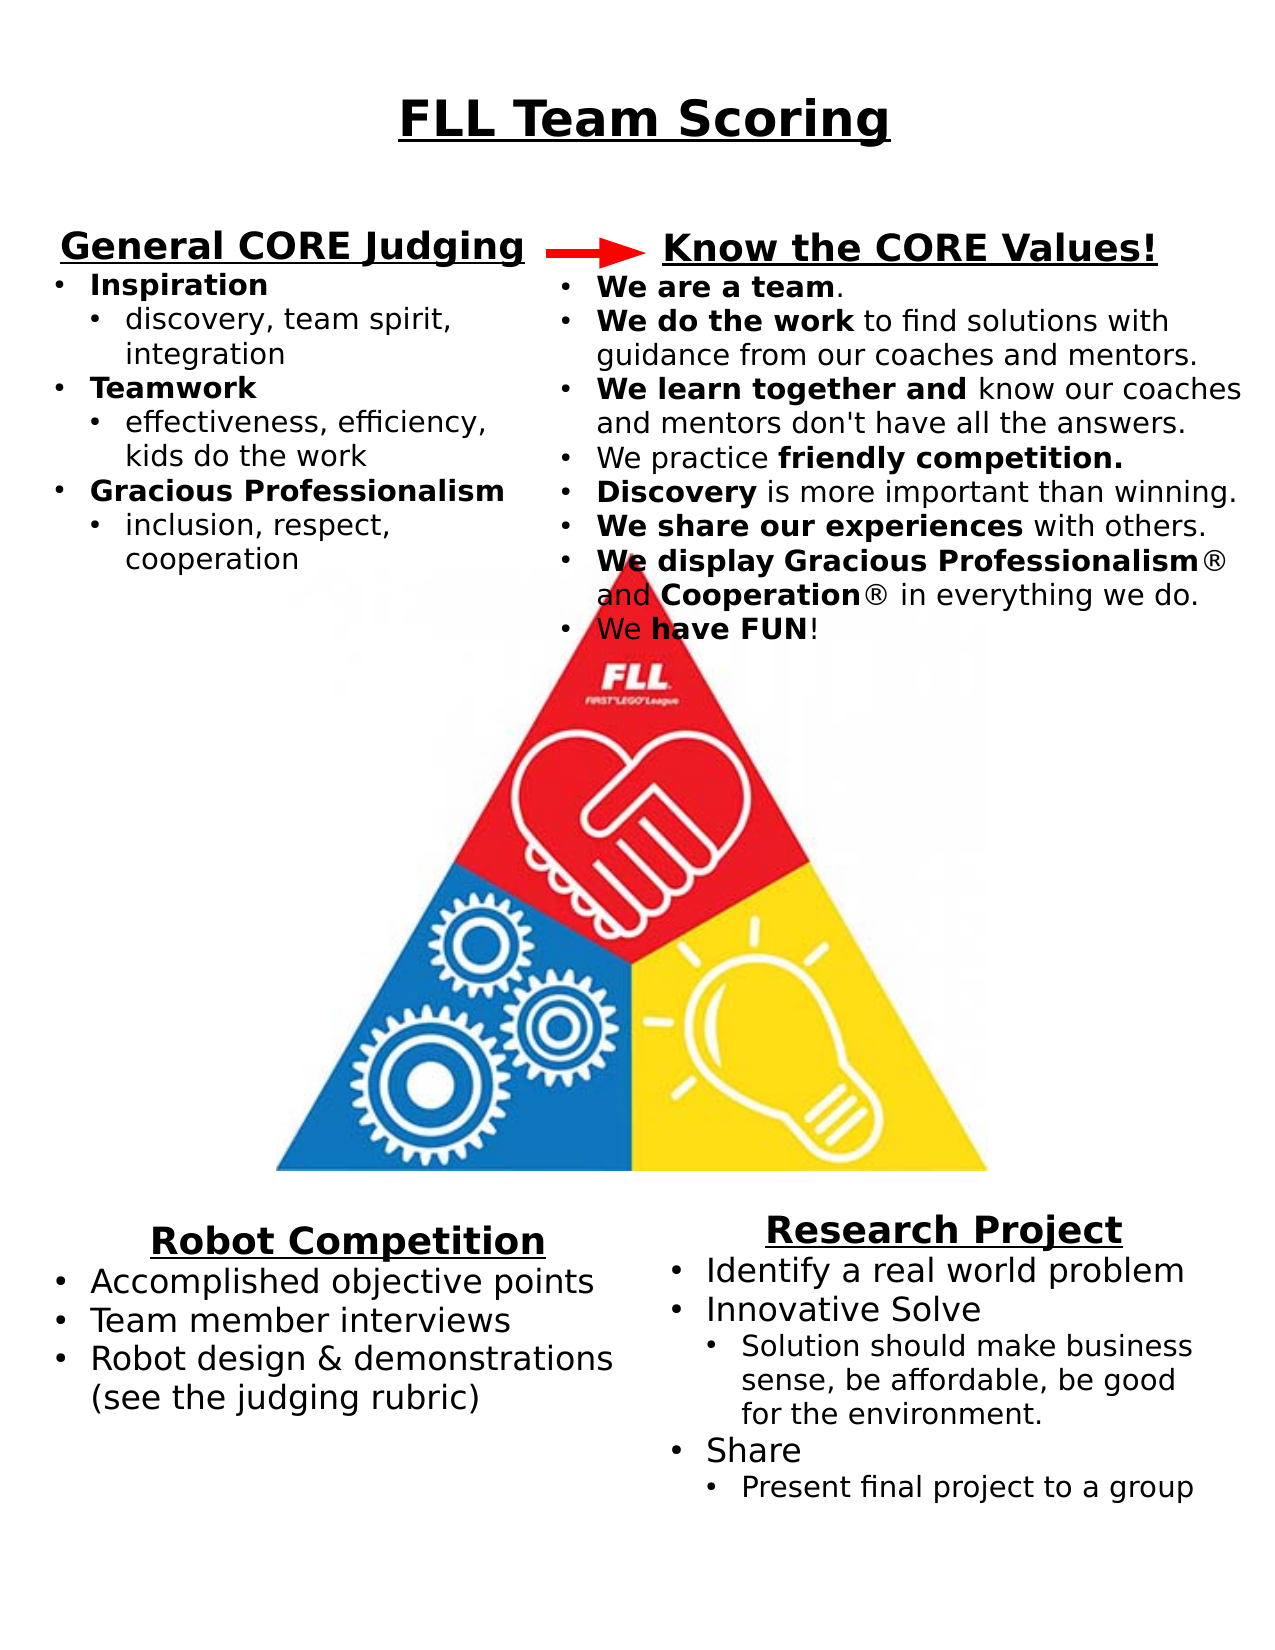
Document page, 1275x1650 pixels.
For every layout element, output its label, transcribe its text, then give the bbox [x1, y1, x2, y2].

text_box Robot Competition Accomplished objective points Team member interviews Robot design & demonstrations (see the judging rubric) [40, 1211, 656, 1425]
text_box General CORE Judging Inspiration discovery, team spirit, integration Teamwork effectiveness, efficiency, kids do the work Gracious Professionalism inclusion, respect, cooperation [39, 173, 546, 585]
text_box Research Project Identify a real world problem Innovative Solve Solution should make business sense, be affordable, be good for the environment. Share Present final project to a group [655, 1201, 1233, 1512]
picture [276, 585, 988, 1171]
text_box FLL Team Scoring [96, 82, 1193, 218]
text_box Know the CORE Values! We are a team. We do the work to find solutions with guidance from our coaches and mentors. We learn together and know our coaches and mentors don't have all the answers. We practice friendly competition. Discovery is more important than winning. We share our experiences with others. We display Gracious Professionalism® and Cooperation® in everything we do. We have FUN! [545, 218, 1275, 705]
